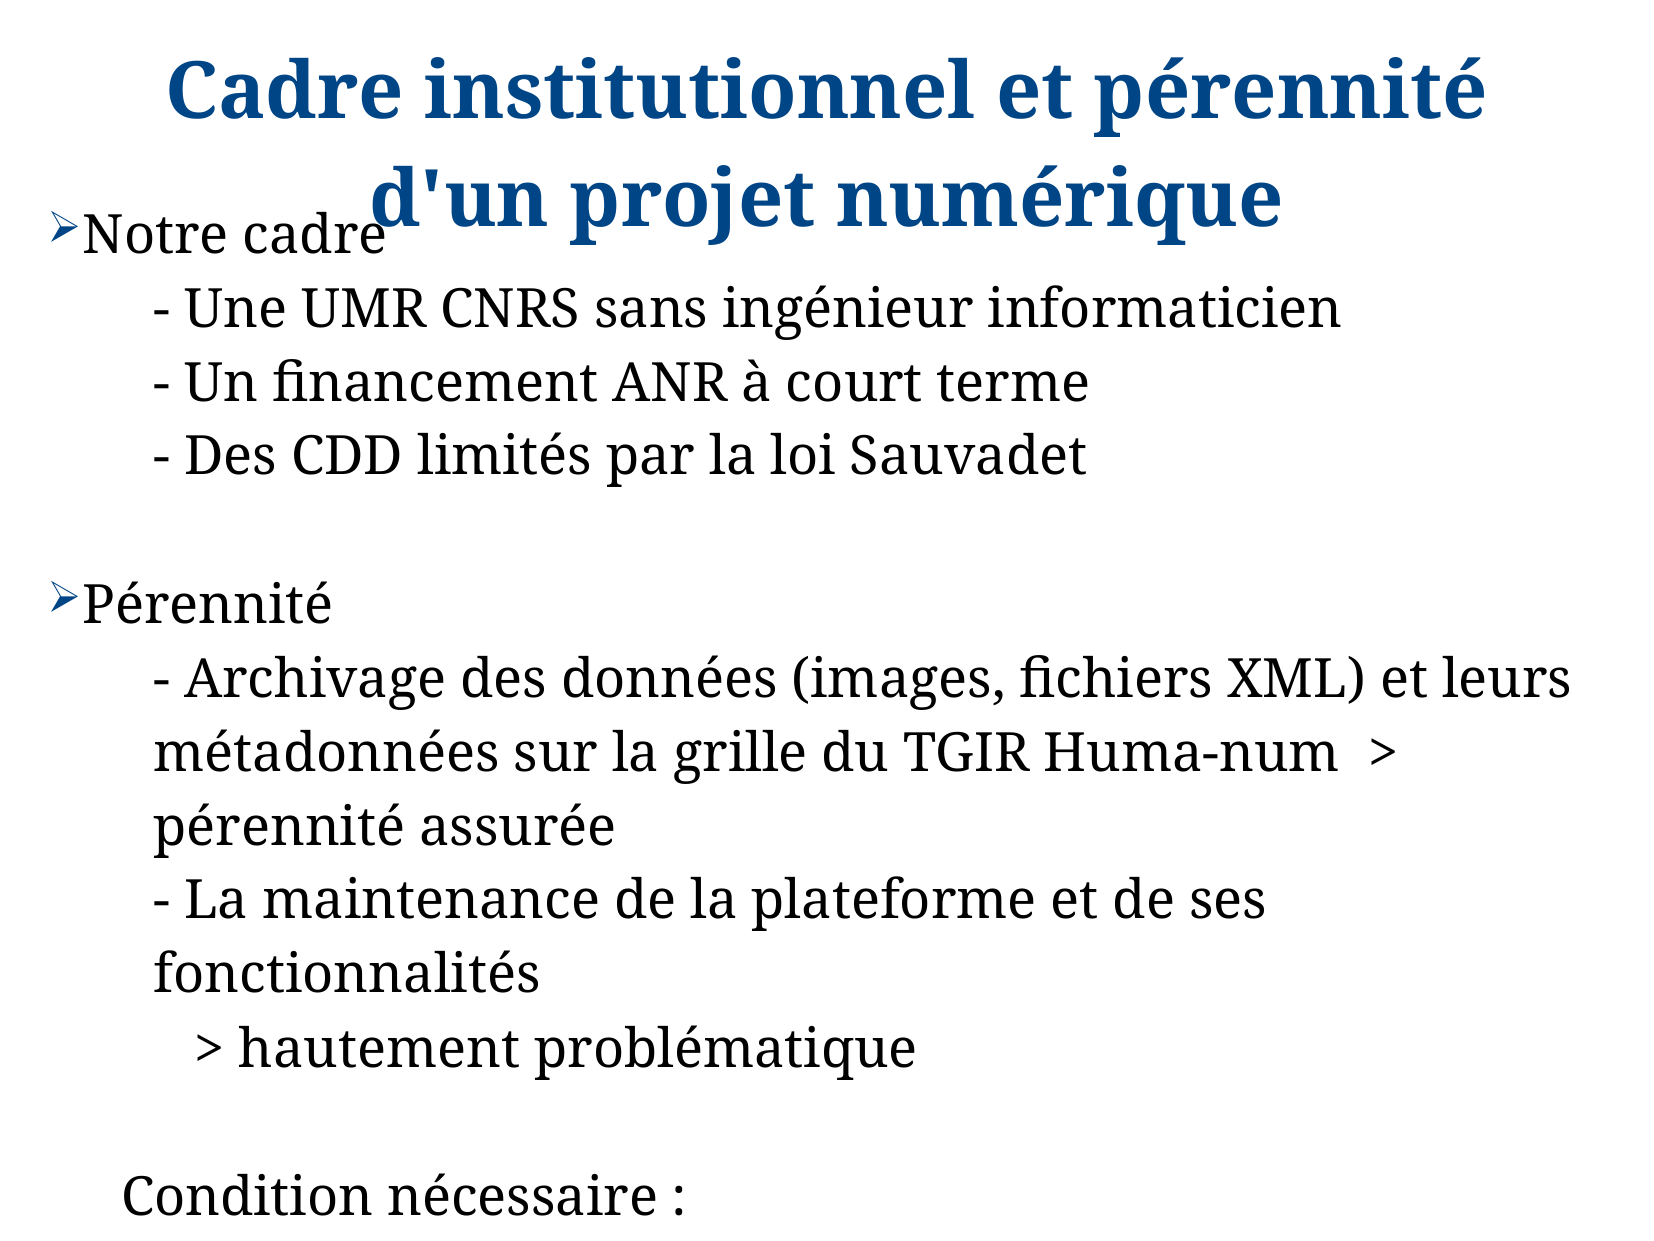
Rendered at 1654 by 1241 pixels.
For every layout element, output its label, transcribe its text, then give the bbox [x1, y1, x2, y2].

subtitle Notre cadre - Une UMR CNRS sans ingénieur informaticien - Un financement ANR à court terme - Des CDD limités par la loi Sauvadet Pérennité - Archivage des données (images, fichiers XML) et leurs métadonnées sur la grille du TGIR Huma-num > pérennité assurée - La maintenance de la plateforme et de ses fonctionnalités > hautement problématique Condition nécessaire : une infrastructure numérique stable et de taille suffisante. [47, 307, 1642, 1193]
title Cadre institutionnel et pérennité d'un projet numérique [82, 11, 1571, 272]
